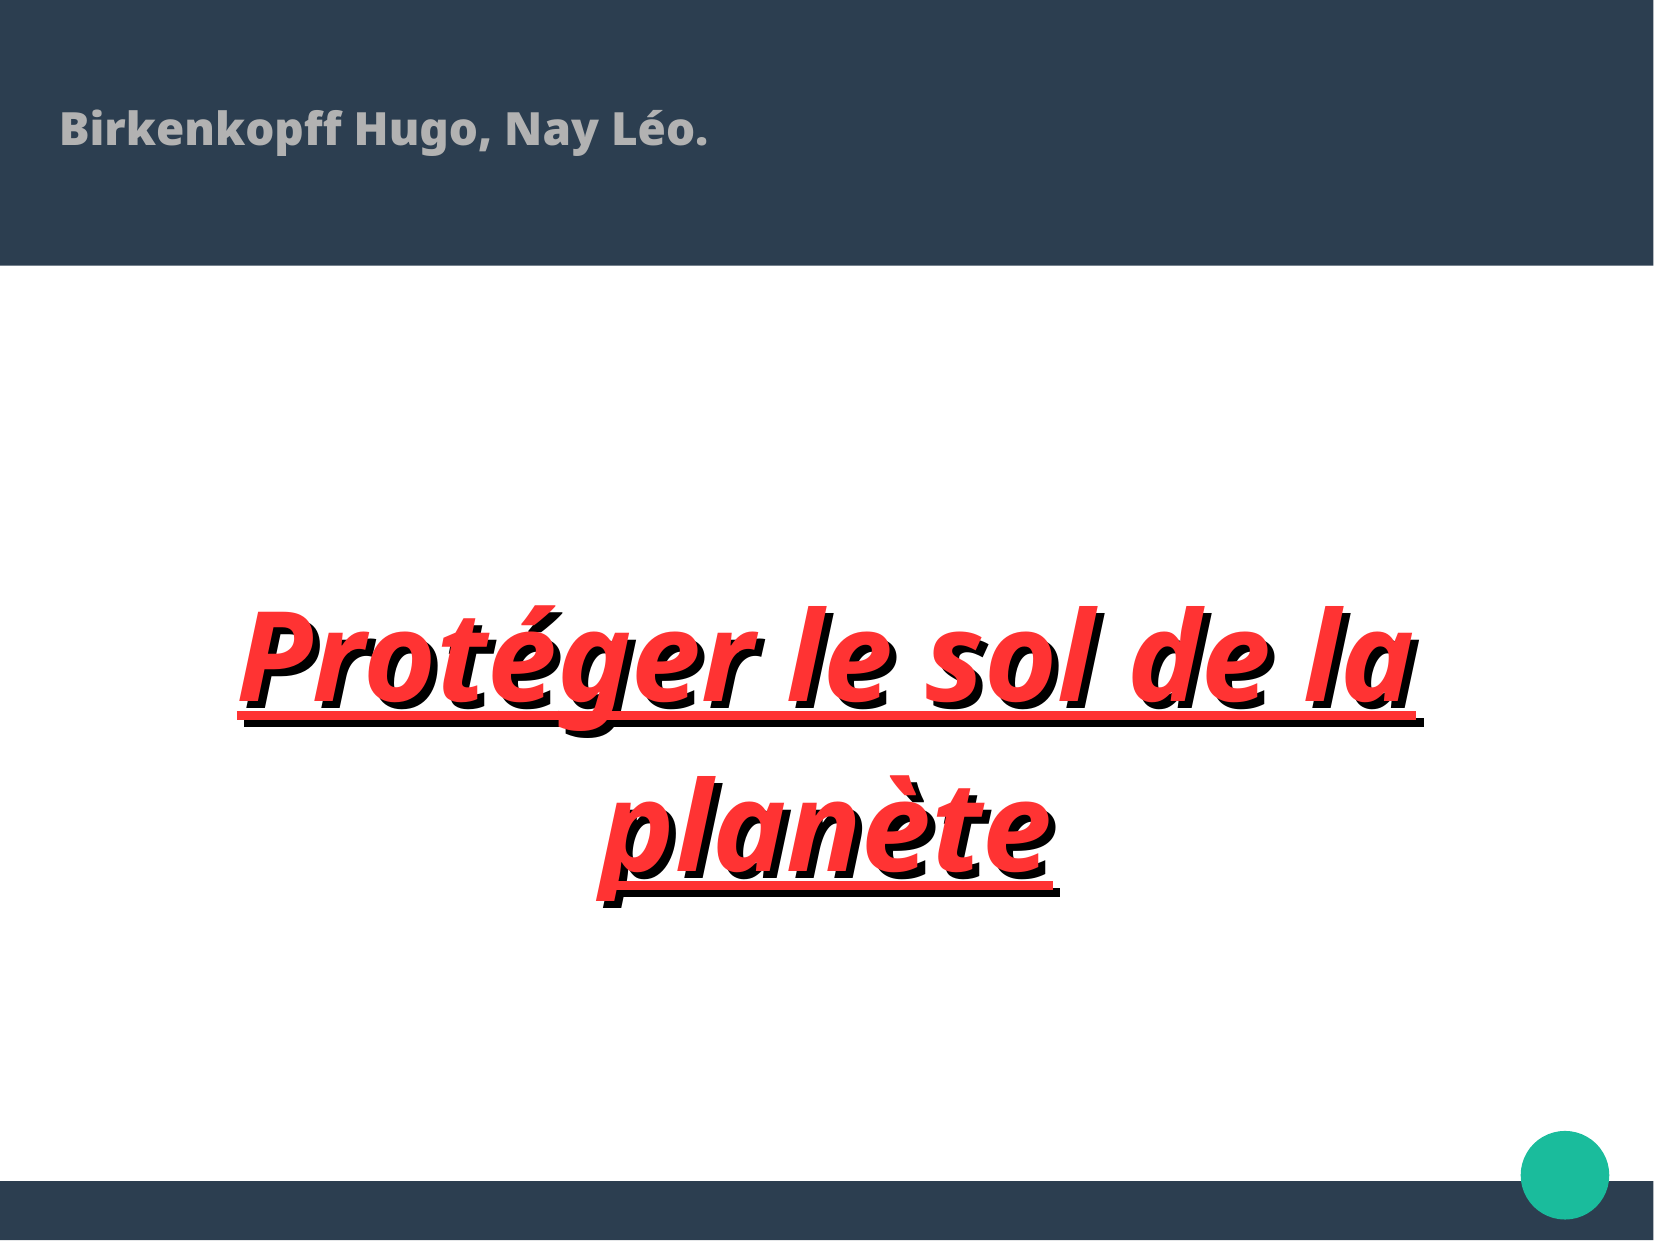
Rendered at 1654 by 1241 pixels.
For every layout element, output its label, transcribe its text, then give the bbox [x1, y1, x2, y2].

title Birkenkopff Hugo, Nay Léo. [59, 49, 1595, 207]
subtitle Protéger le sol de la planète [59, 324, 1595, 1152]
